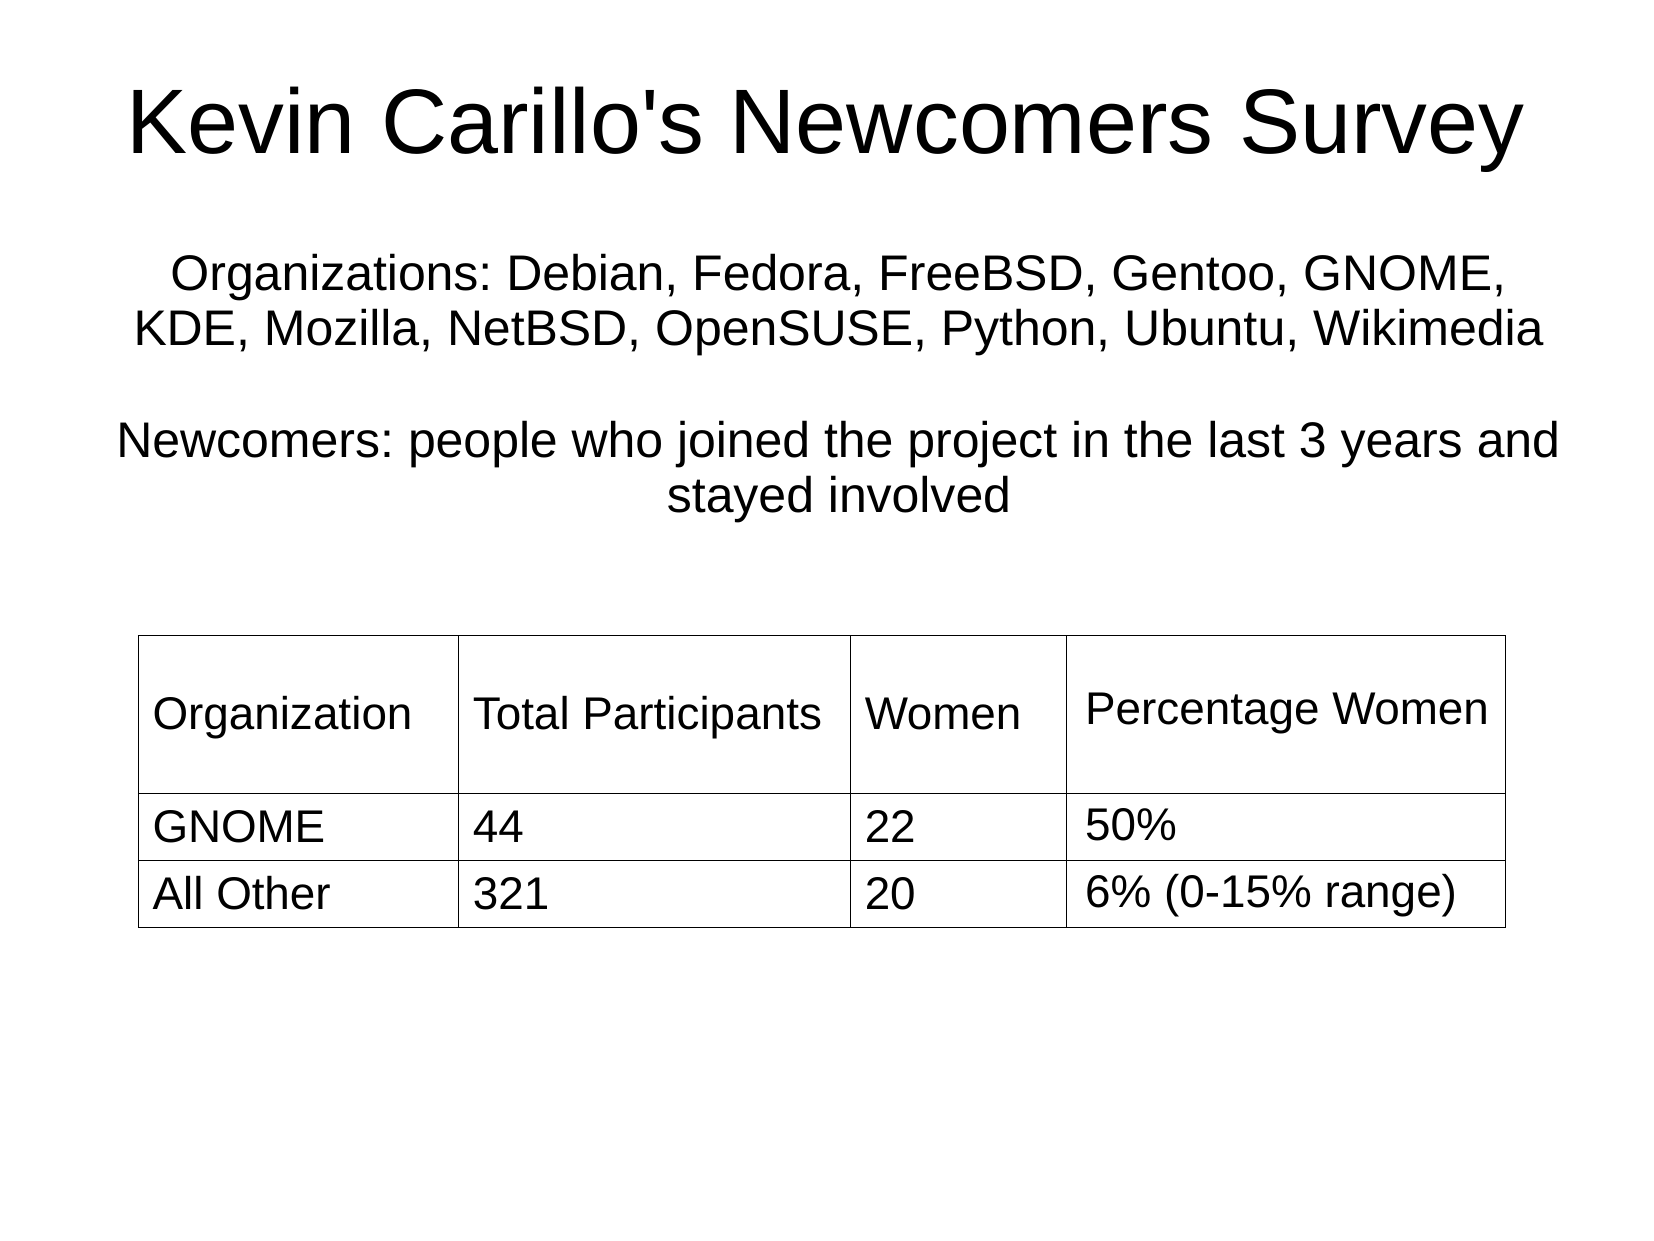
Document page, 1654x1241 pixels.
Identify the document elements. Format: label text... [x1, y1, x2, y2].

table_header Percentage Women [1067, 636, 1505, 793]
table_cell 50% [1067, 794, 1505, 860]
table_cell 6% (0-15% range) [1067, 861, 1505, 927]
table_cell All Other [139, 861, 458, 927]
table_cell 22 [851, 794, 1066, 860]
table_cell 44 [459, 794, 850, 860]
text_box Organizations: Debian, Fedora, FreeBSD, Gentoo, GNOME, KDE, Mozilla, NetBSD, OpenSUSE, Python, Ubuntu, Wikimedia Newcomers: people who joined the project in the last 3 years and stayed involved [96, 237, 1582, 592]
table_header Organization [139, 636, 458, 793]
table_header Total Participants [459, 636, 850, 793]
table_cell 321 [459, 861, 850, 927]
table_header Women [851, 636, 1066, 793]
title Kevin Carillo's Newcomers Survey [82, 18, 1571, 226]
table_cell 20 [851, 861, 1066, 927]
table_cell GNOME [139, 794, 458, 860]
